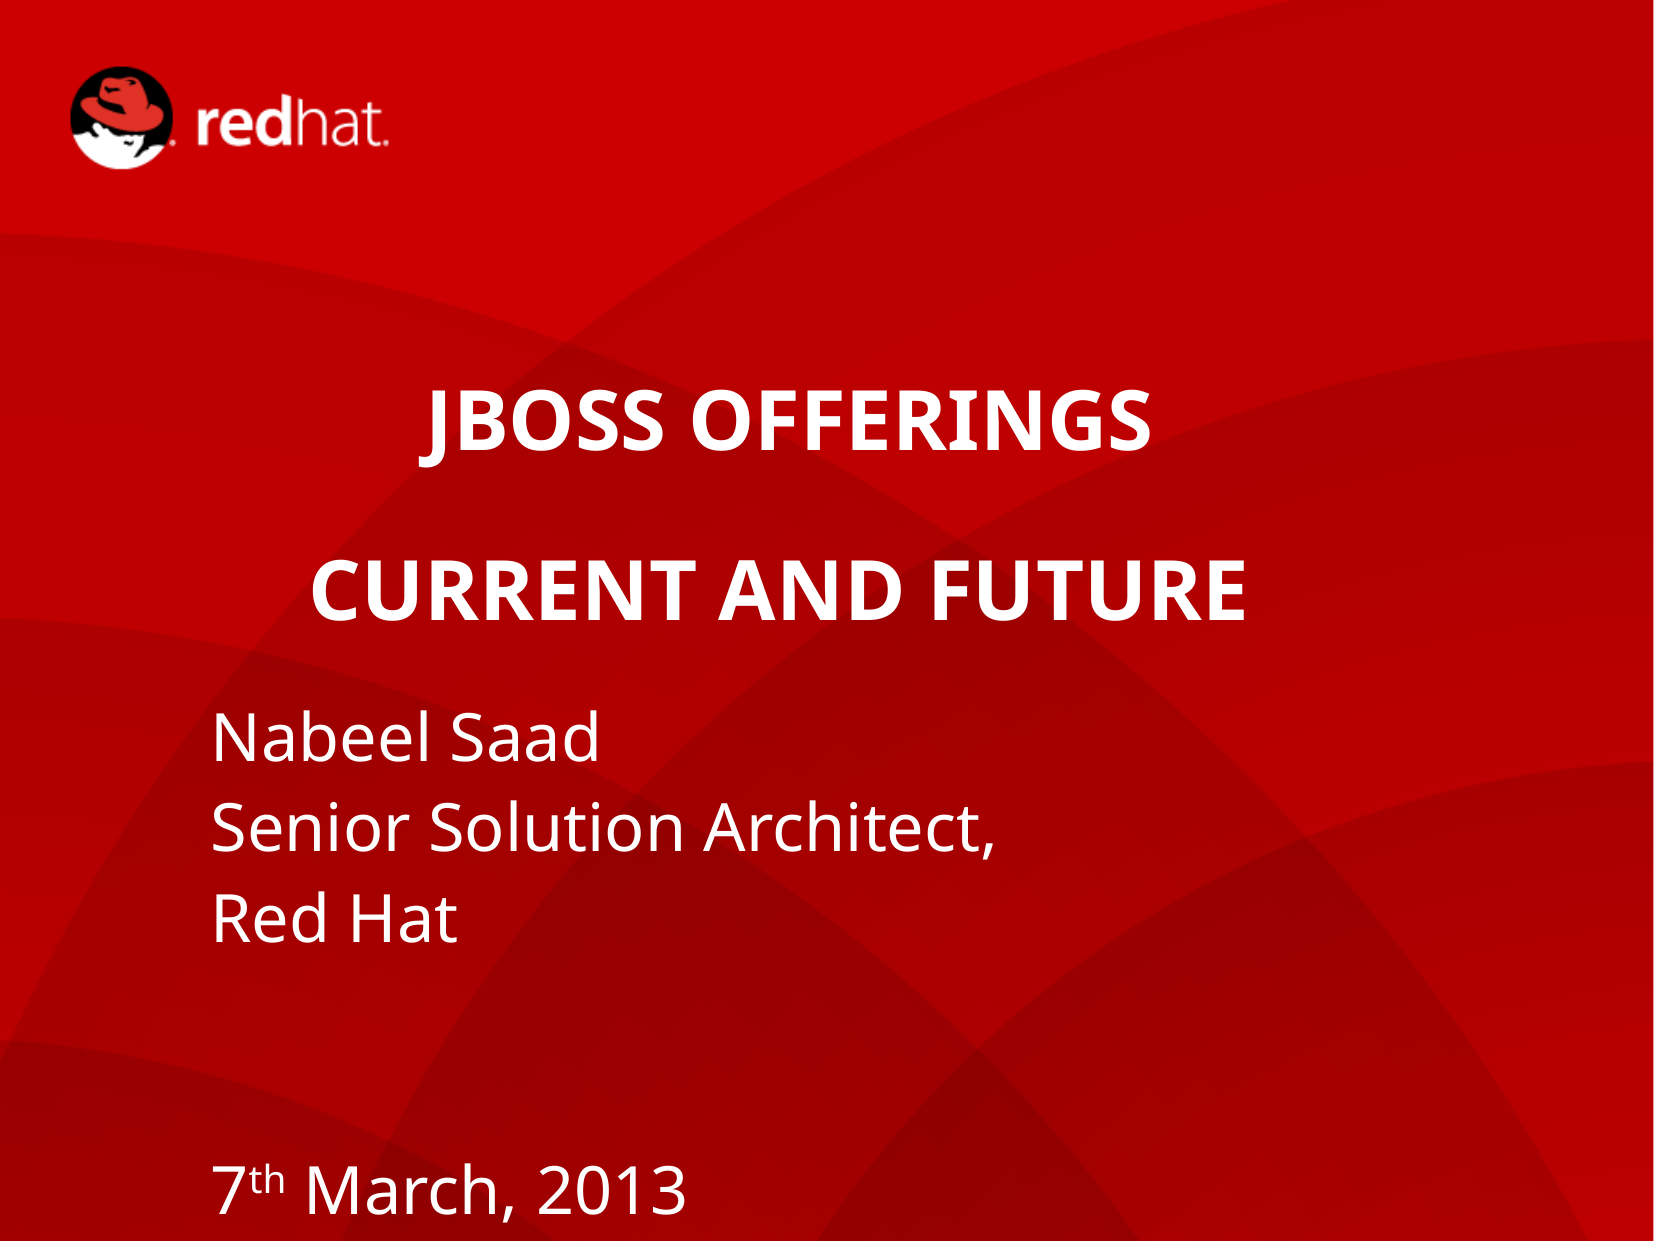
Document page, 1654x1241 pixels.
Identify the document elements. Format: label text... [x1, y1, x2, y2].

text_box Nabeel Saad Senior Solution Architect, Red Hat 7th March, 2013 [195, 636, 1126, 1162]
picture [0, 0, 1654, 1241]
text_box JBOSS OFFERINGS CURRENT AND FUTURE [294, 297, 1532, 705]
